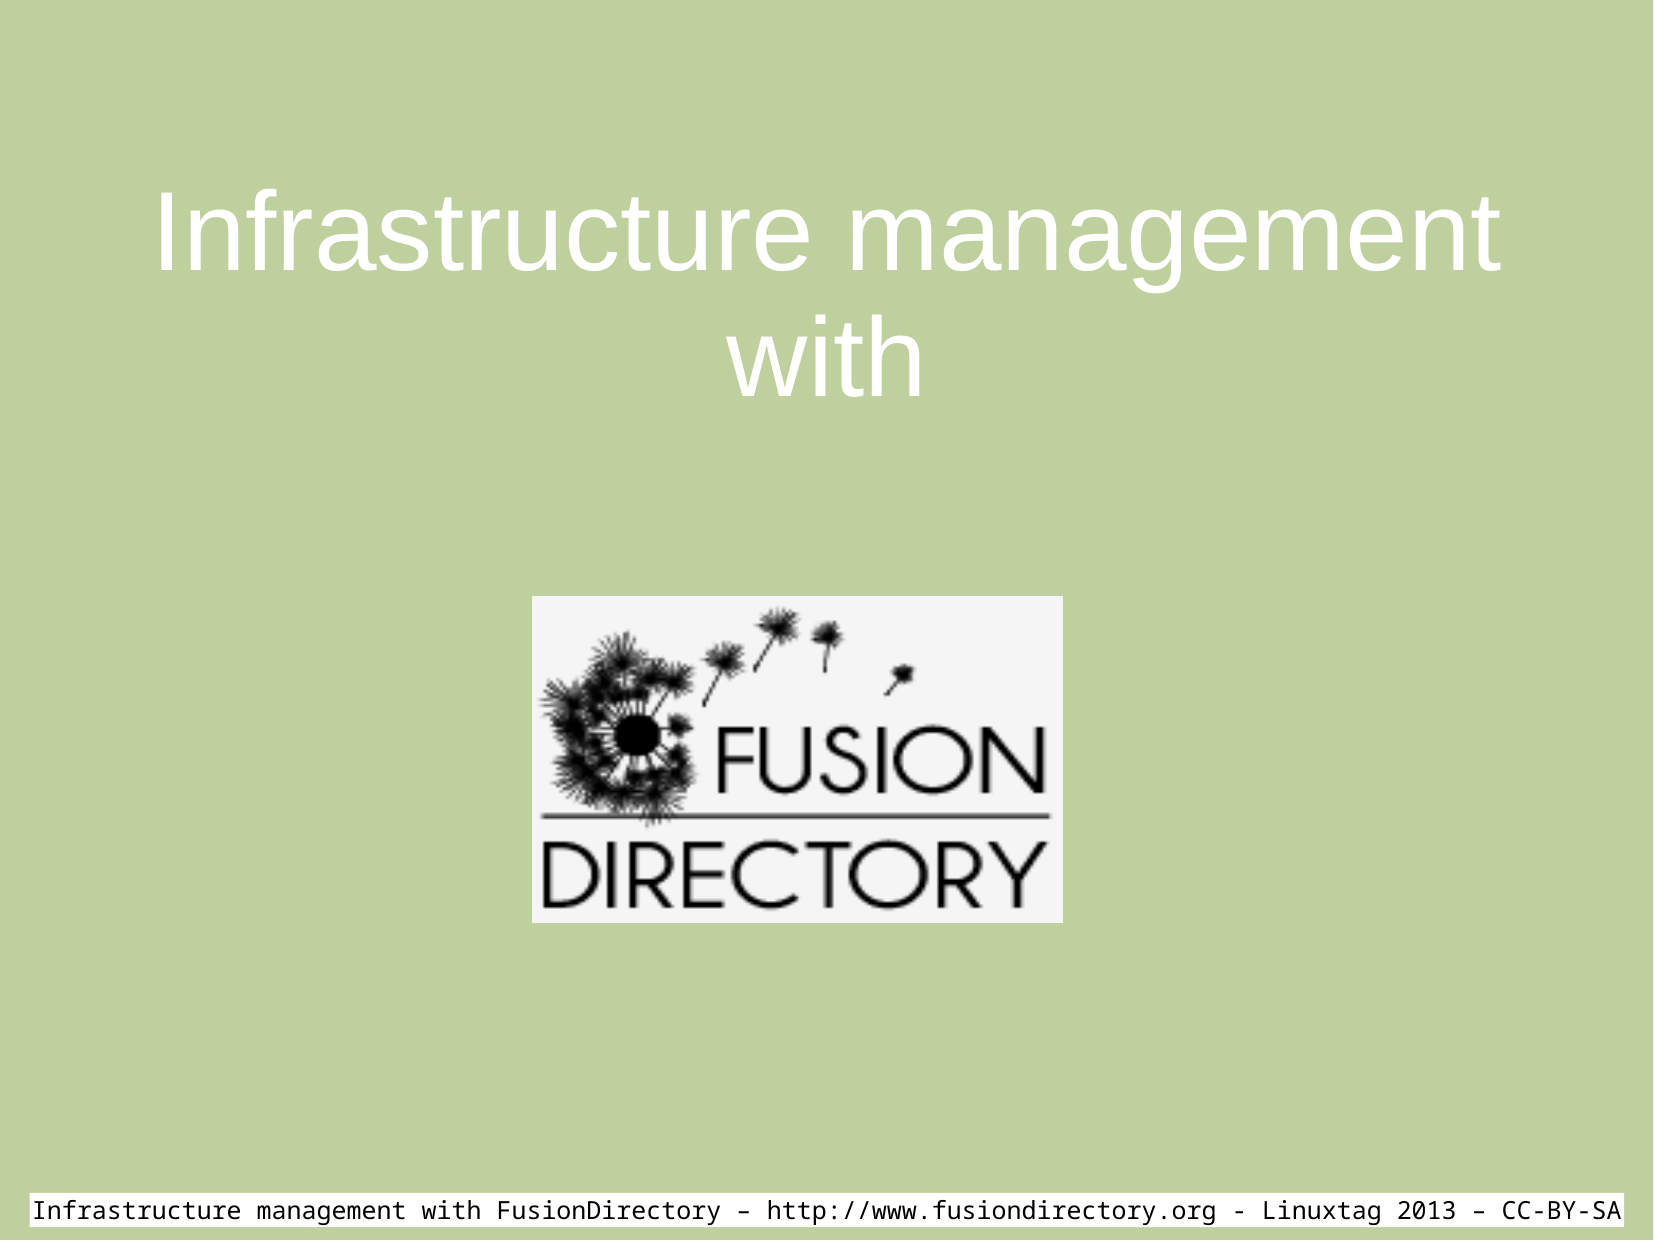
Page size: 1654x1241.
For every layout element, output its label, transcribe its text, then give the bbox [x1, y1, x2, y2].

picture [532, 596, 1063, 923]
subtitle Infrastructure management with [0, 169, 1654, 546]
